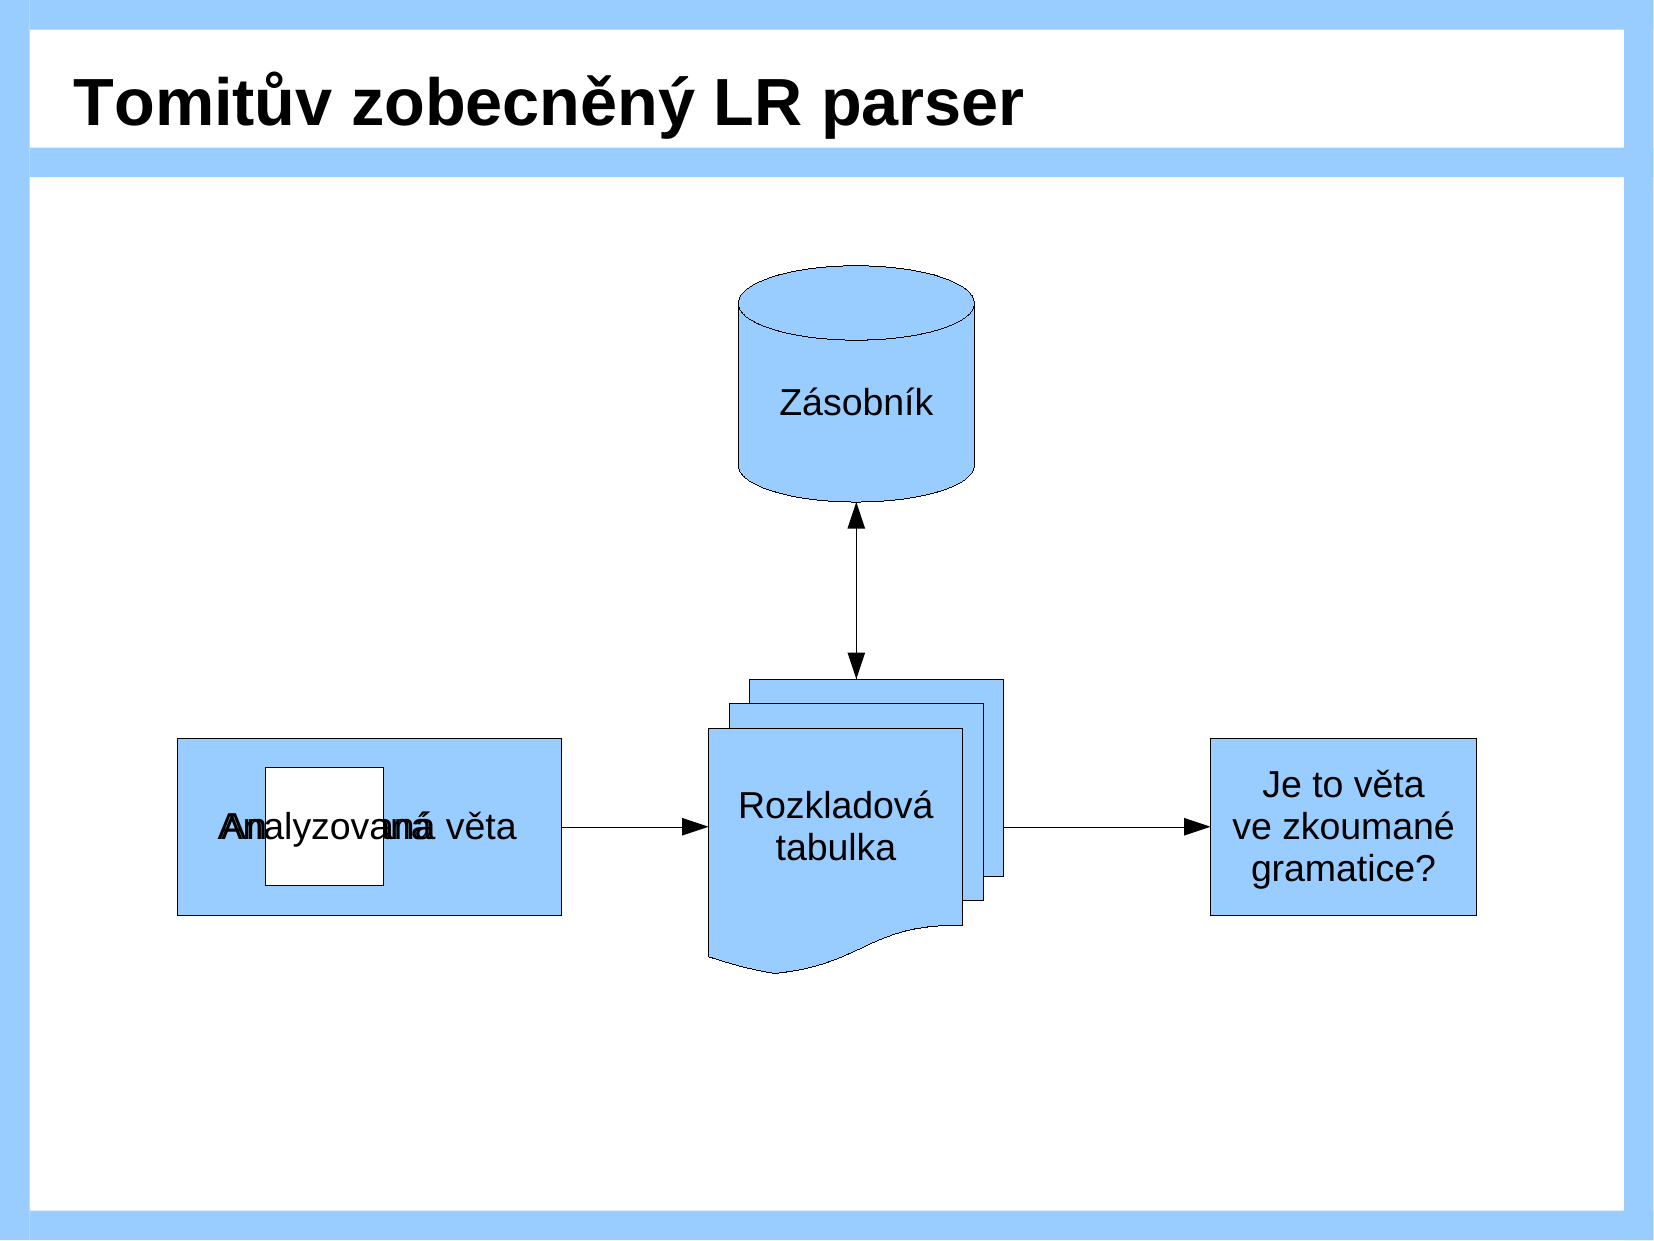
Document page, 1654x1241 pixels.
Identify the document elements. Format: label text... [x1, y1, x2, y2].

text_box Je to věta ve zkoumané gramatice? [1210, 738, 1477, 916]
text_box Analyzovaná [265, 767, 384, 886]
text_box Analyzovaná věta [177, 738, 562, 916]
text_box Zásobník [738, 265, 975, 503]
text_box Rozkladová tabulka [708, 679, 1004, 974]
text_box Tomitův zobecněný LR parser [59, 58, 1595, 148]
